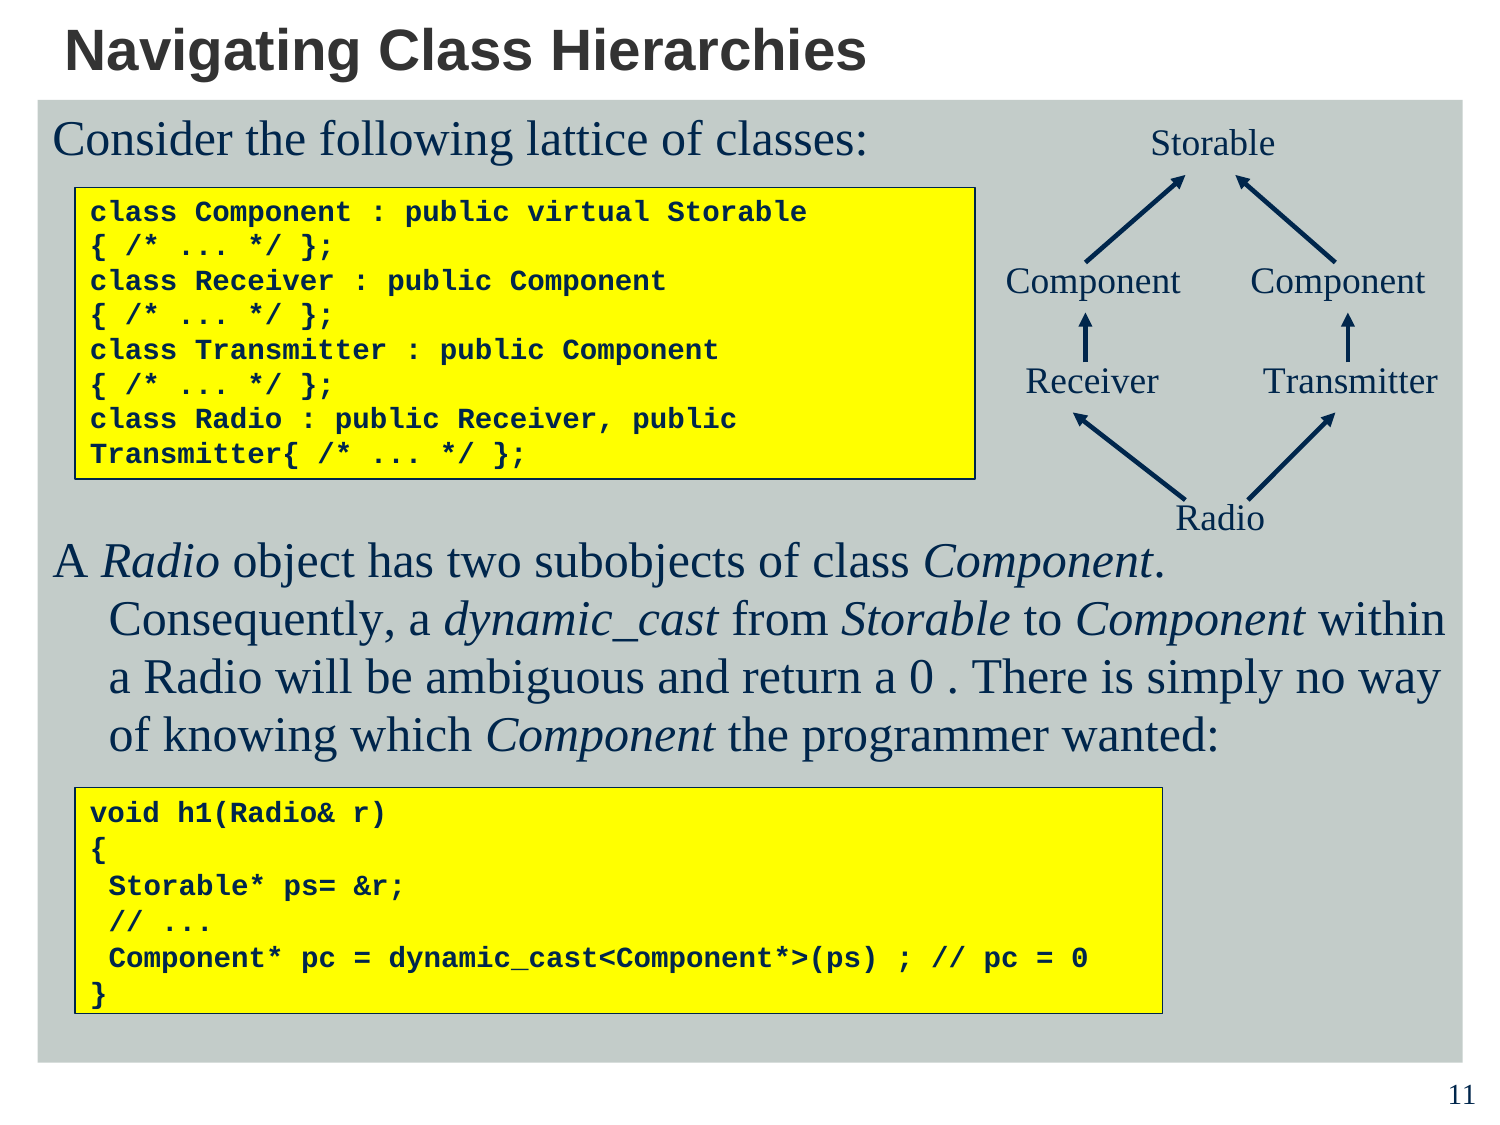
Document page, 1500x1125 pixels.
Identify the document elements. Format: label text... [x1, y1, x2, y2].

text_box Component [990, 249, 1196, 311]
title Navigating Class Hierarchies [50, 0, 1450, 91]
text_box class Component : public virtual Storable { /* ... */ }; class Receiver : public Component { /* ... */ }; class Transmitter : public Component { /* ... */ }; class Radio : public Receiver, public Transmitter{ /* ... */ }; [75, 187, 976, 666]
text_box void h1(Radio& r) { Storable* ps= &r; // ... Component* pc = dynamic_cast<Component*>(ps) ; // pc = 0 } [75, 787, 1163, 1021]
list Consider the following lattice of classes: A Radio object has two subobjects of class Component. Consequently, a dynamic_cast from Storable to Component within a Radio will be ambiguous and return a 0 . There is simply no way of knowing which Component the programmer wanted: [37, 99, 1463, 1063]
text_box Receiver [1010, 350, 1174, 411]
text_box Transmitter [1247, 350, 1454, 411]
text_box Storable [1135, 112, 1291, 173]
text_box Radio [1160, 487, 1281, 548]
text_box Component [1235, 249, 1441, 311]
